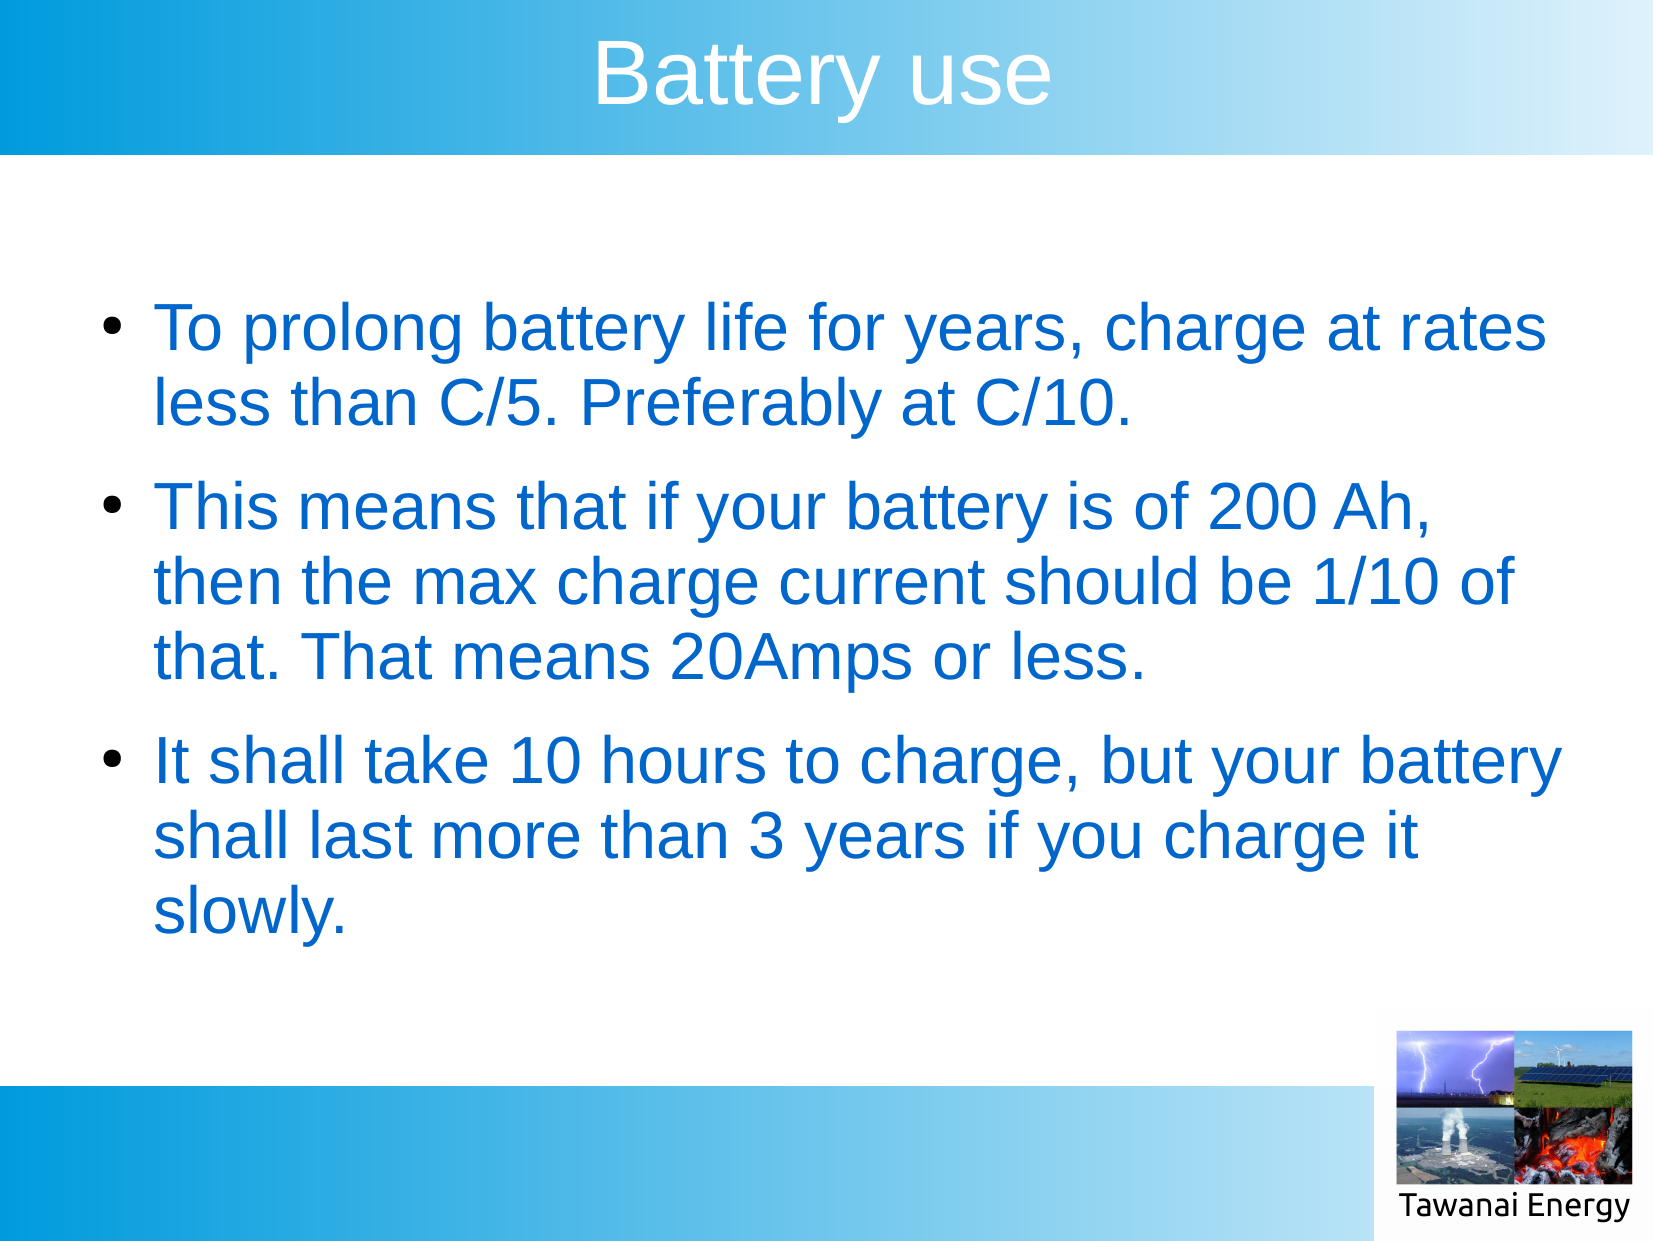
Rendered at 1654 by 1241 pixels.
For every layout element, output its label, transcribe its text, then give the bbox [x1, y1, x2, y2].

list To prolong battery life for years, charge at rates less than C/5. Preferably at C/10. This means that if your battery is of 200 Ah, then the max charge current should be 1/10 of that. That means 20Amps or less. It shall take 10 hours to charge, but your battery shall last more than 3 years if you charge it slowly. [82, 290, 1571, 1010]
title Battery use [79, 20, 1568, 126]
picture [1374, 1009, 1654, 1241]
